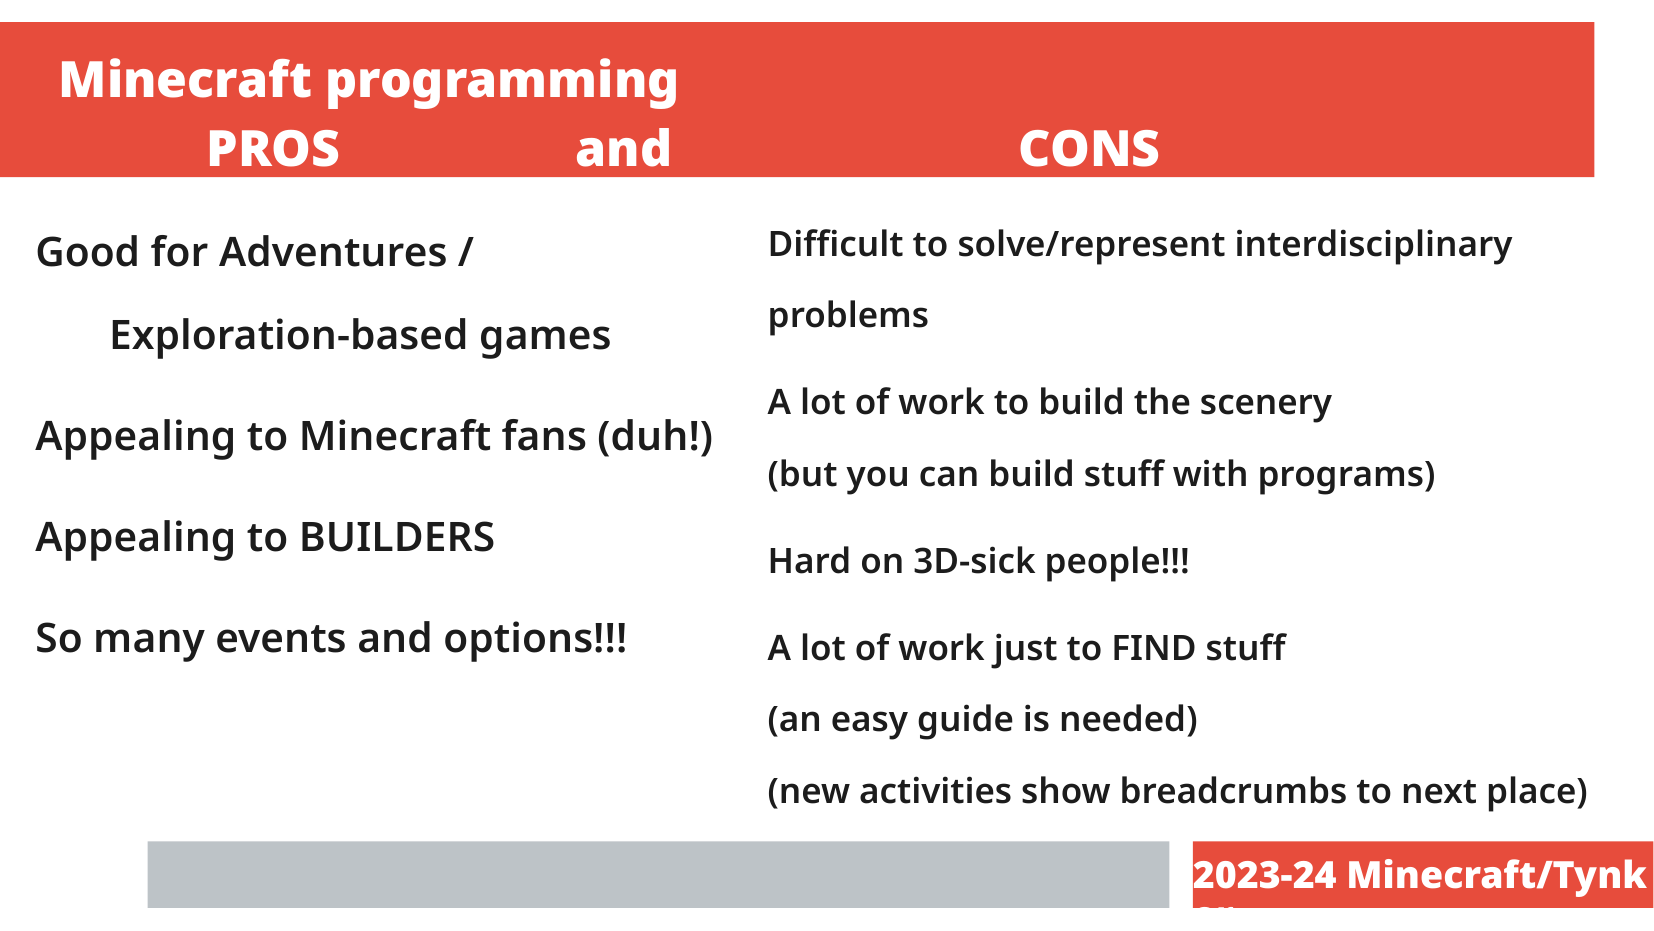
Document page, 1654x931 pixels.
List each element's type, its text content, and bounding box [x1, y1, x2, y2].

title Minecraft programming PROS and CONS [59, 44, 1595, 156]
list Difficult to solve/represent interdisciplinary problems A lot of work to build the scenery (but you can build stuff with programs) Hard on 3D-sick people!!! A lot of work just to FIND stuff (an easy guide is needed) (new activities show breadcrumbs to next place) [767, 194, 1630, 820]
list Good for Adventures / Exploration-based games Appealing to Minecraft fans (duh!) Appealing to BUILDERS So many events and options!!! [35, 194, 767, 820]
